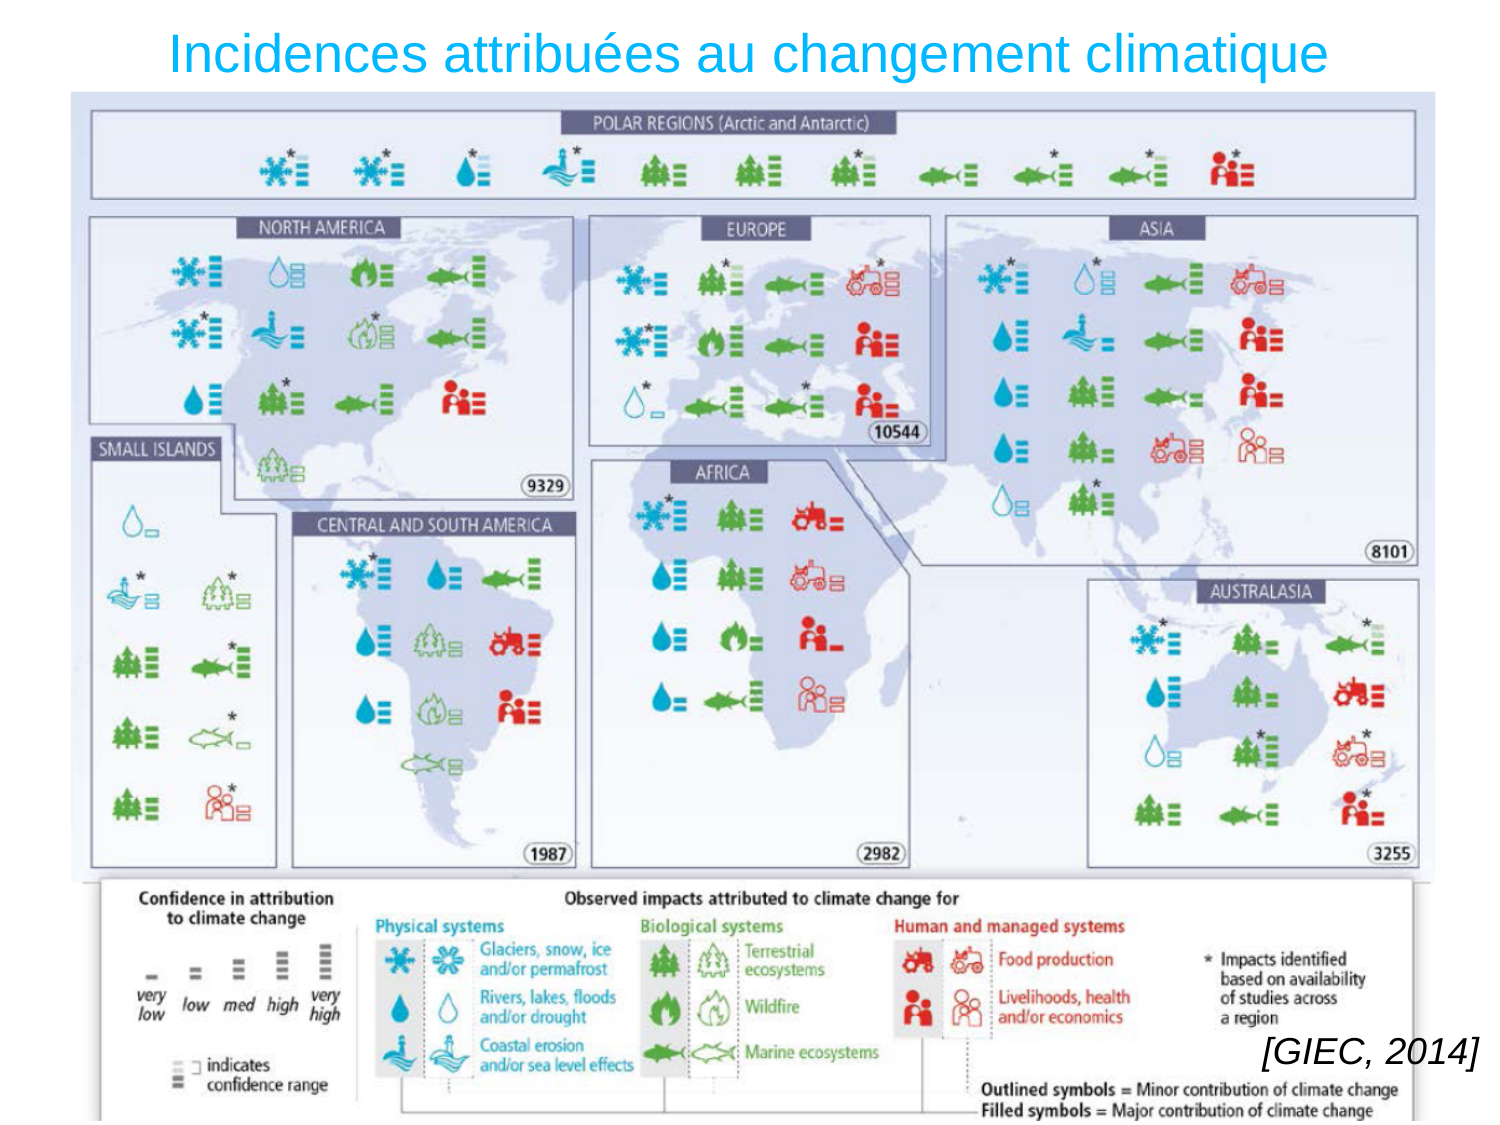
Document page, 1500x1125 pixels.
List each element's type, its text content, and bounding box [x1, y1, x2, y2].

text_box Incidences attribuées au changement climatique [41, 16, 1459, 92]
picture [70, 92, 1436, 1121]
text_box [GIEC, 2014] [1247, 1019, 1500, 1080]
